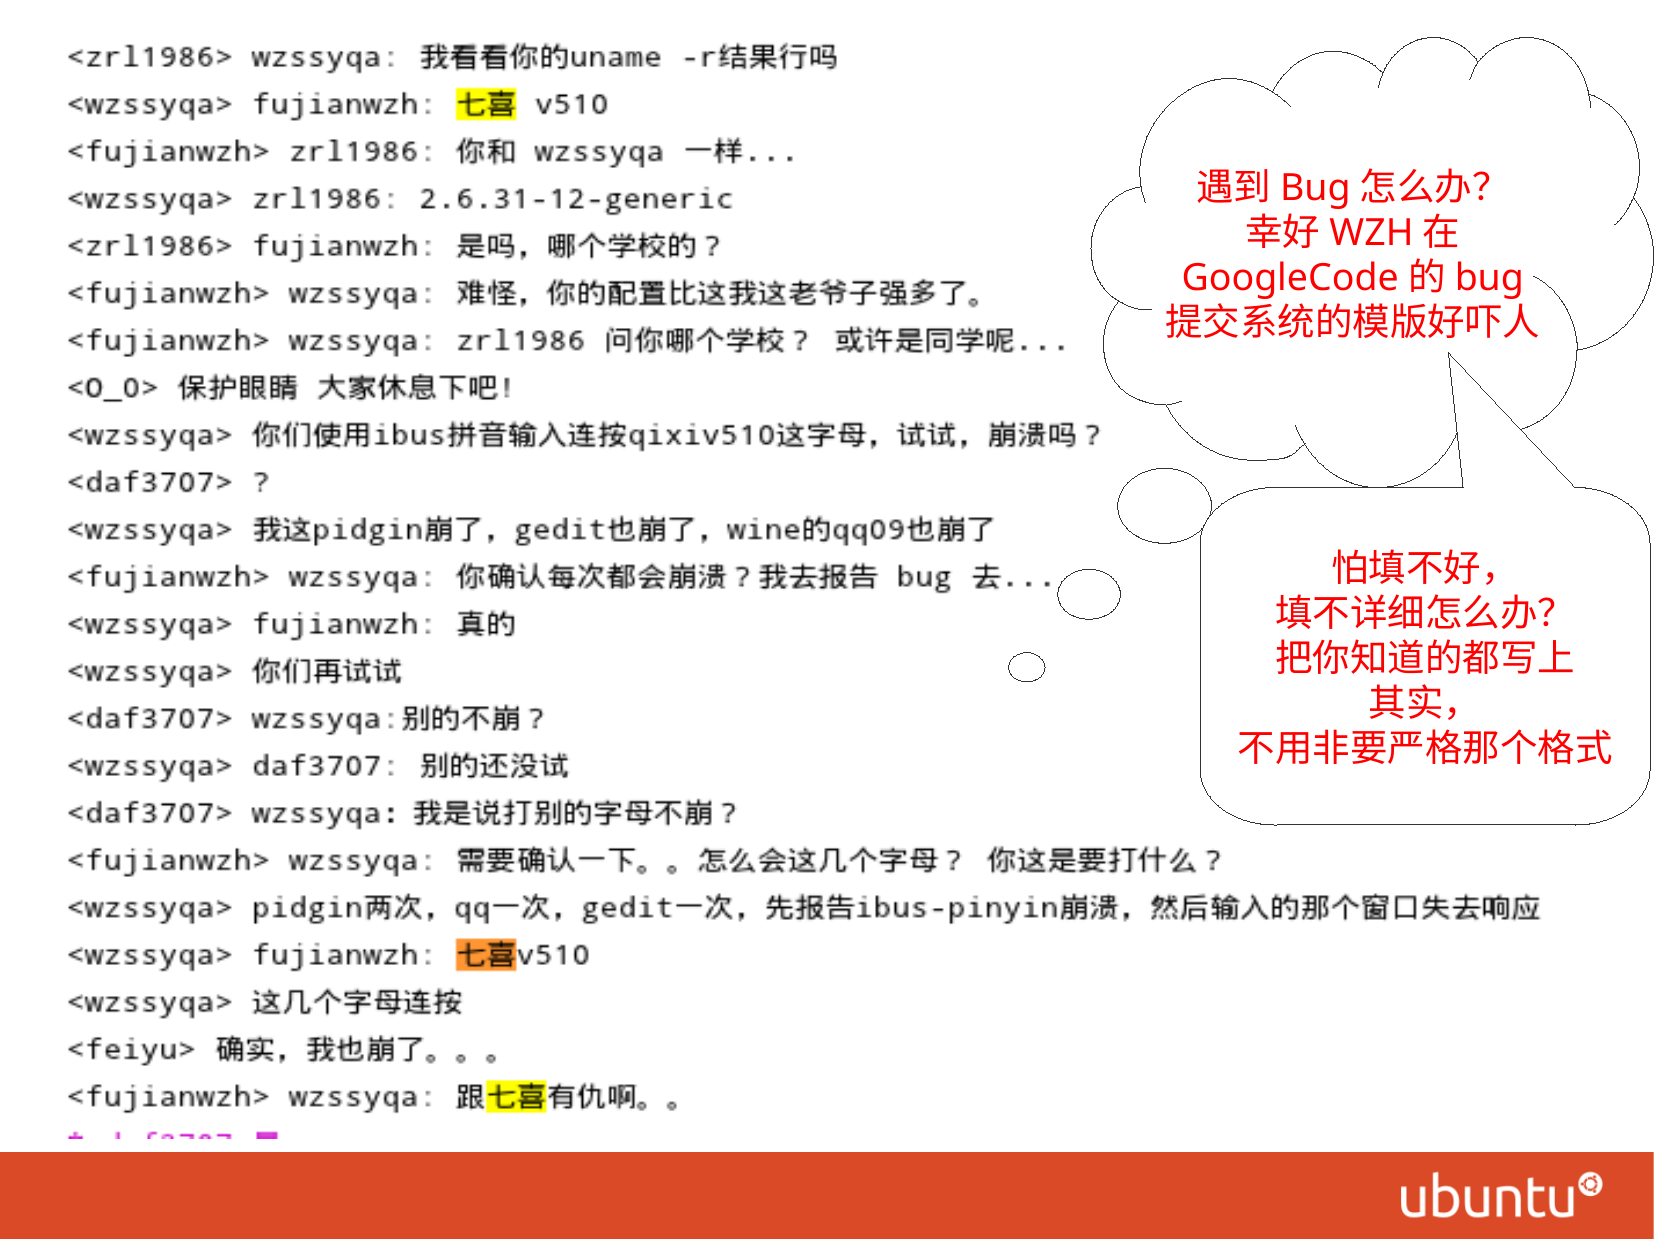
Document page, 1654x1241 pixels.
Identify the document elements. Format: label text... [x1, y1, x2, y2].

picture [1441, 37, 1519, 60]
text_box 遇到Bug怎么办？ 幸好WZH在 GoogleCode的bug 提交系统的模版好吓人 [1057, 569, 1121, 620]
text_box 遇到Bug怎么办？ 幸好WZH在 GoogleCode的bug 提交系统的模版好吓人 [1090, 37, 1654, 487]
text_box 怕填不好， 填不详细怎么办？ 把你知道的都写上 其实， 不用非要严格那个格式 [1200, 352, 1651, 826]
picture [1535, 37, 1654, 245]
picture [1394, 435, 1462, 487]
picture [37, 37, 1654, 1139]
picture [0, 1152, 1654, 1239]
text_box 遇到Bug怎么办？ 幸好WZH在 GoogleCode的bug 提交系统的模版好吓人 [1117, 468, 1212, 544]
text_box 遇到Bug怎么办？ 幸好WZH在 GoogleCode的bug 提交系统的模版好吓人 [1008, 652, 1046, 682]
